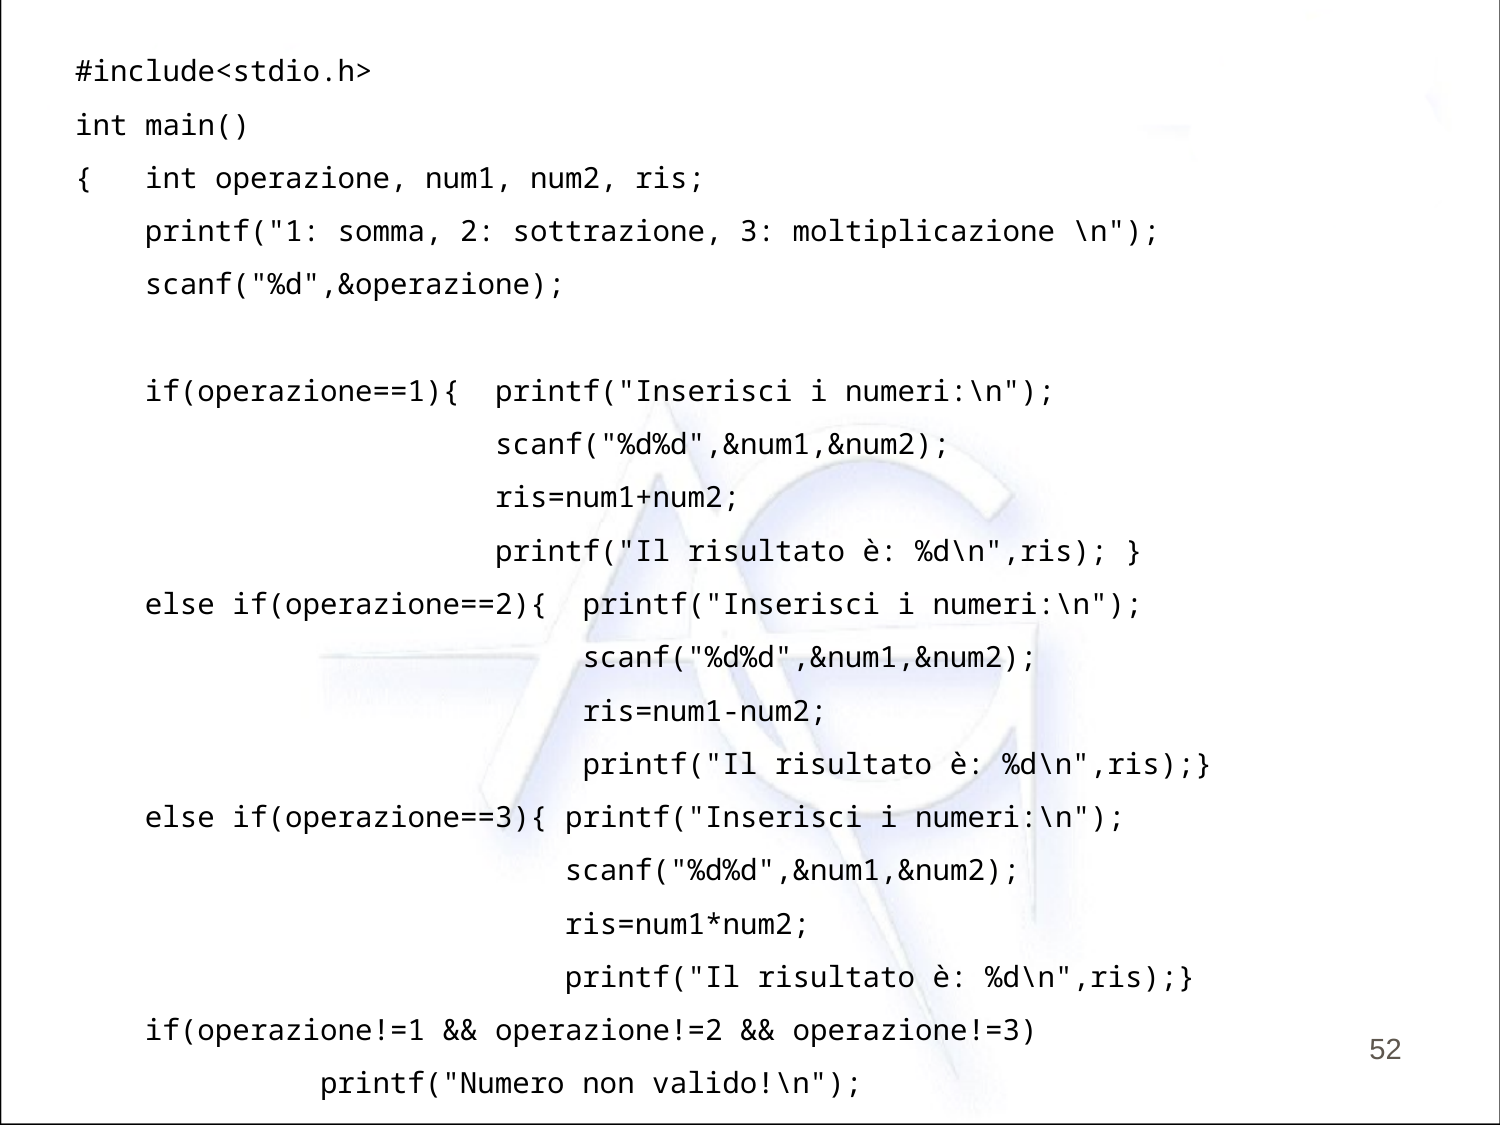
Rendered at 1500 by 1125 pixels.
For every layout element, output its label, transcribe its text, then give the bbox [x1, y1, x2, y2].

picture [0, 0, 1500, 1125]
list #include<stdio.h> int main() { int operazione, num1, num2, ris; printf("1: somma, 2: sottrazione, 3: moltiplicazione \n"); scanf("%d",&operazione); if(operazione==1){ printf("Inserisci i numeri:\n"); scanf("%d%d",&num1,&num2); ris=num1+num2; printf("Il risultato è: %d\n",ris); } else if(operazione==2){ printf("Inserisci i numeri:\n"); scanf("%d%d",&num1,&num2); ris=num1-num2; printf("Il risultato è: %d\n",ris);} else if(operazione==3){ printf("Inserisci i numeri:\n"); scanf("%d%d",&num1,&num2); ris=num1*num2; printf("Il risultato è: %d\n",ris);} if(operazione!=1 && operazione!=2 && operazione!=3) printf("Numero non valido!\n"); } [74, 50, 1417, 1036]
